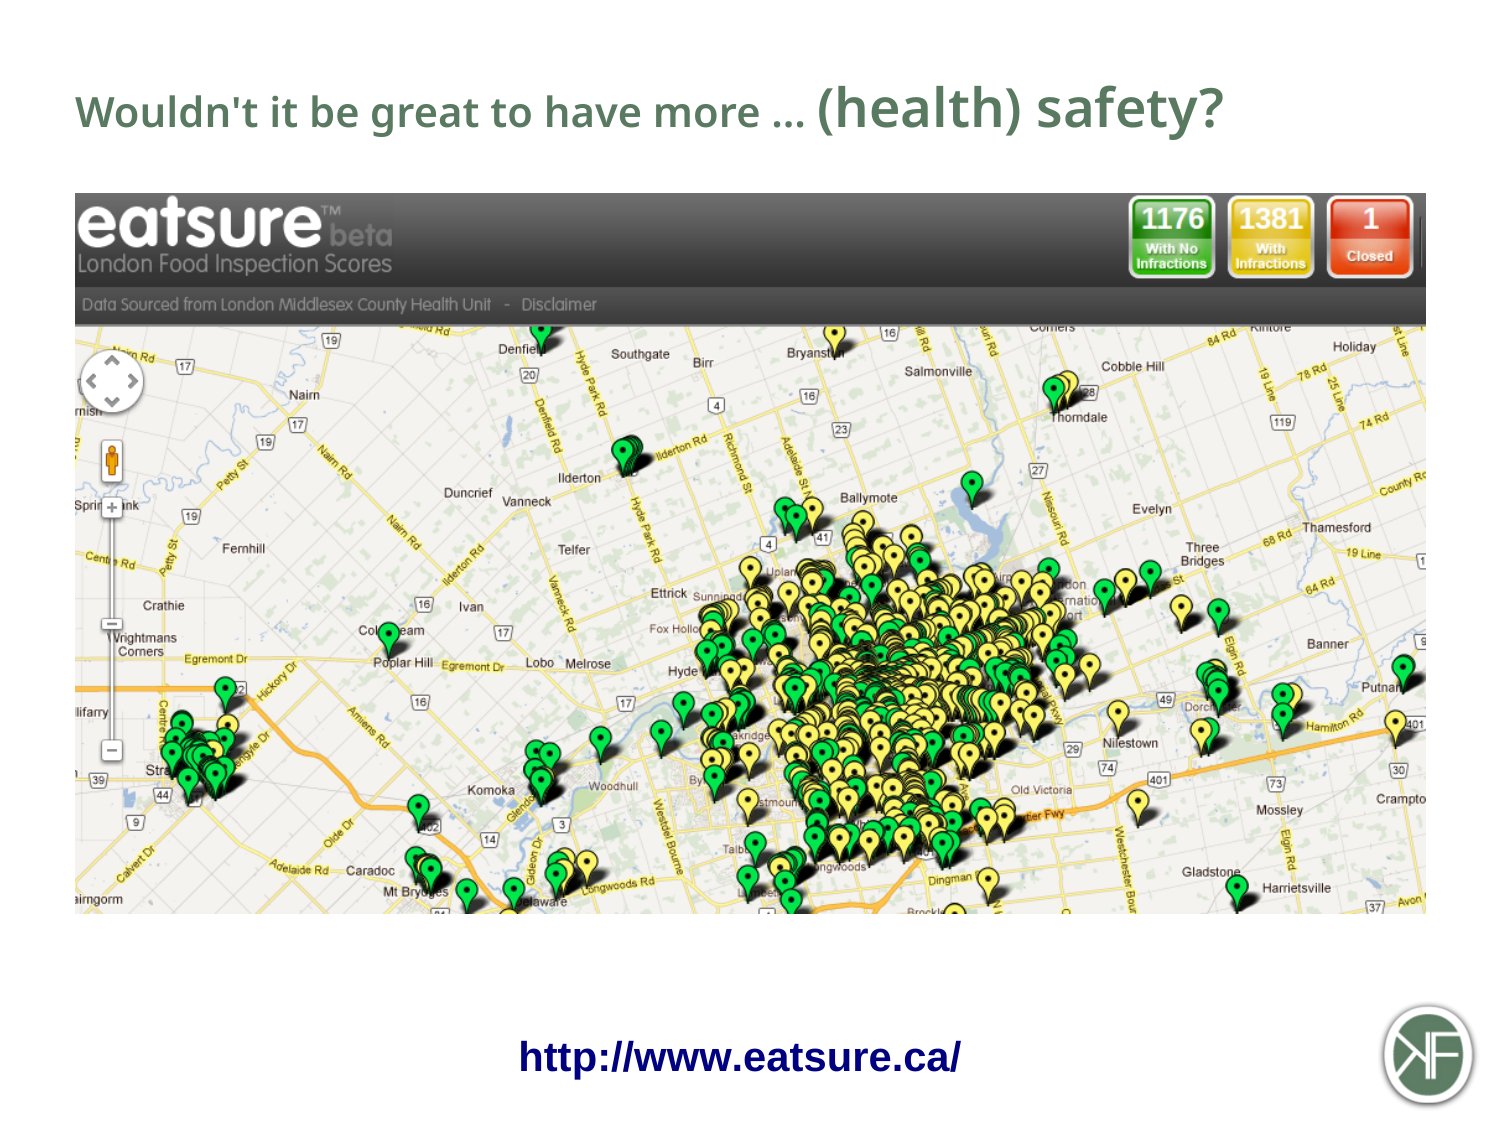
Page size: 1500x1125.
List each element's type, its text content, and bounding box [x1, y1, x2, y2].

text_box http://www.eatsure.ca/ [518, 1029, 982, 1083]
picture [75, 193, 1426, 914]
picture [1378, 1000, 1480, 1111]
title Wouldn't it be great to have more … (health) safety? [75, 44, 1425, 168]
